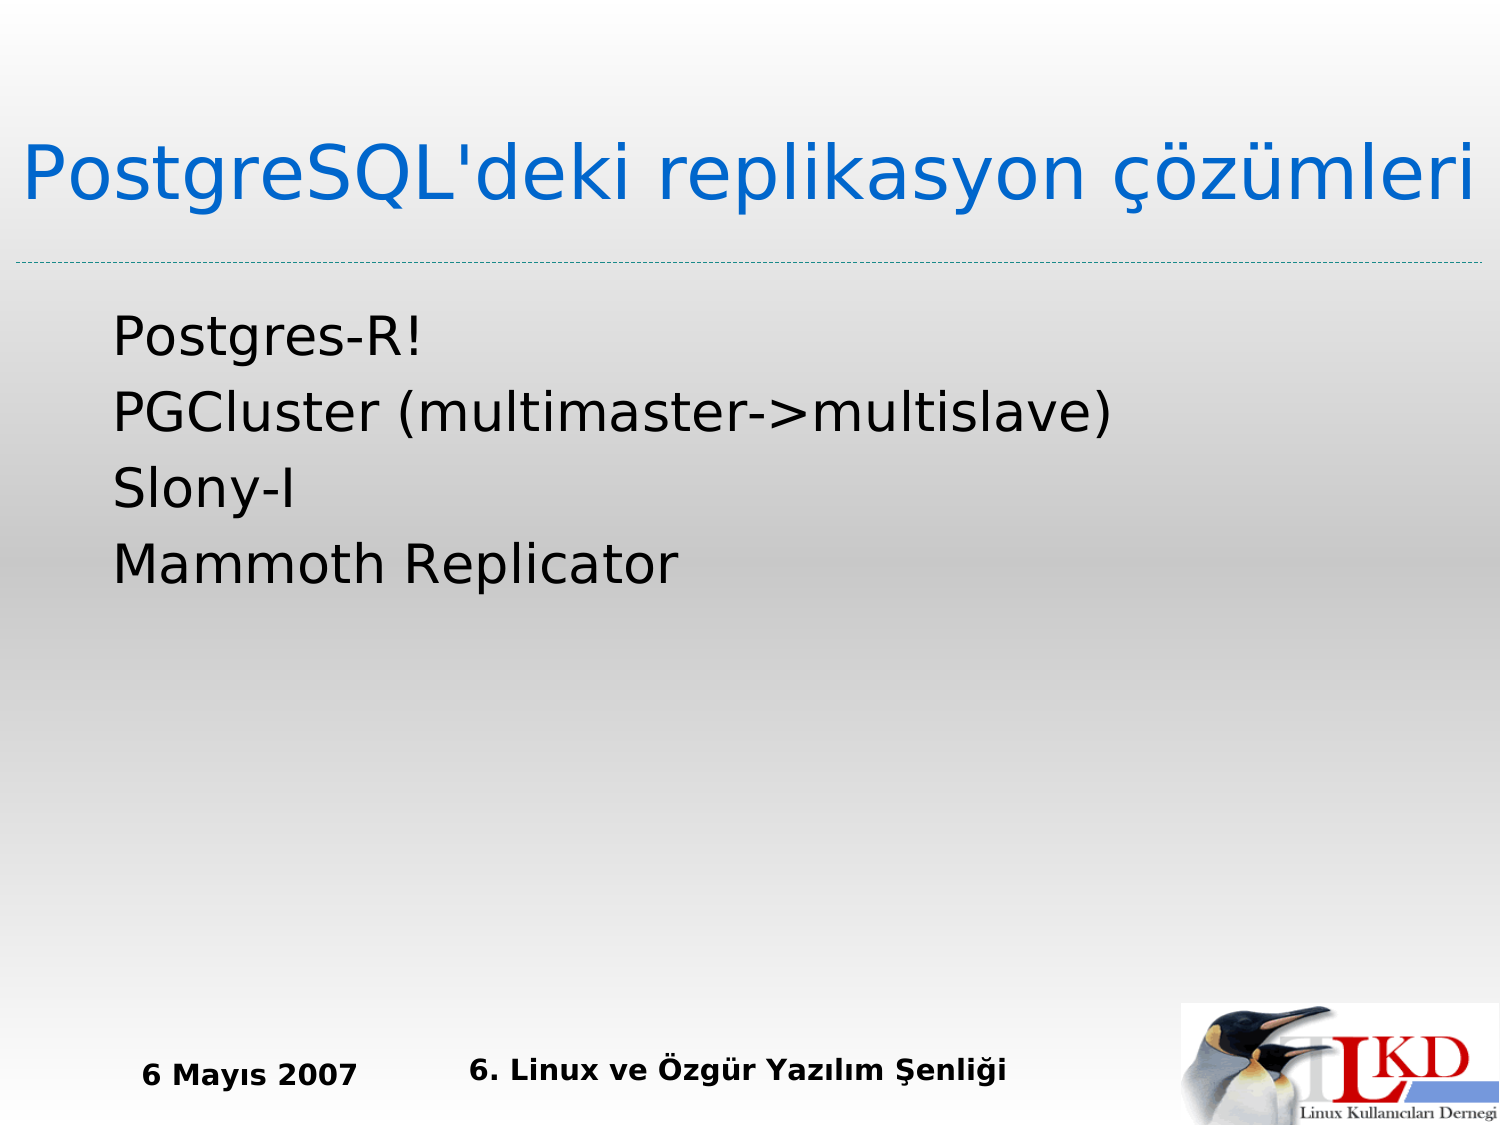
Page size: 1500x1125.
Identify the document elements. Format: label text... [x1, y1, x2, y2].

list Postgres-R! PGCluster (multimaster->multislave) Slony-I Mammoth Replicator [0, 297, 1469, 978]
title PostgreSQL'deki replikasyon çözümleri [0, 0, 1500, 225]
picture [1181, 1003, 1499, 1125]
